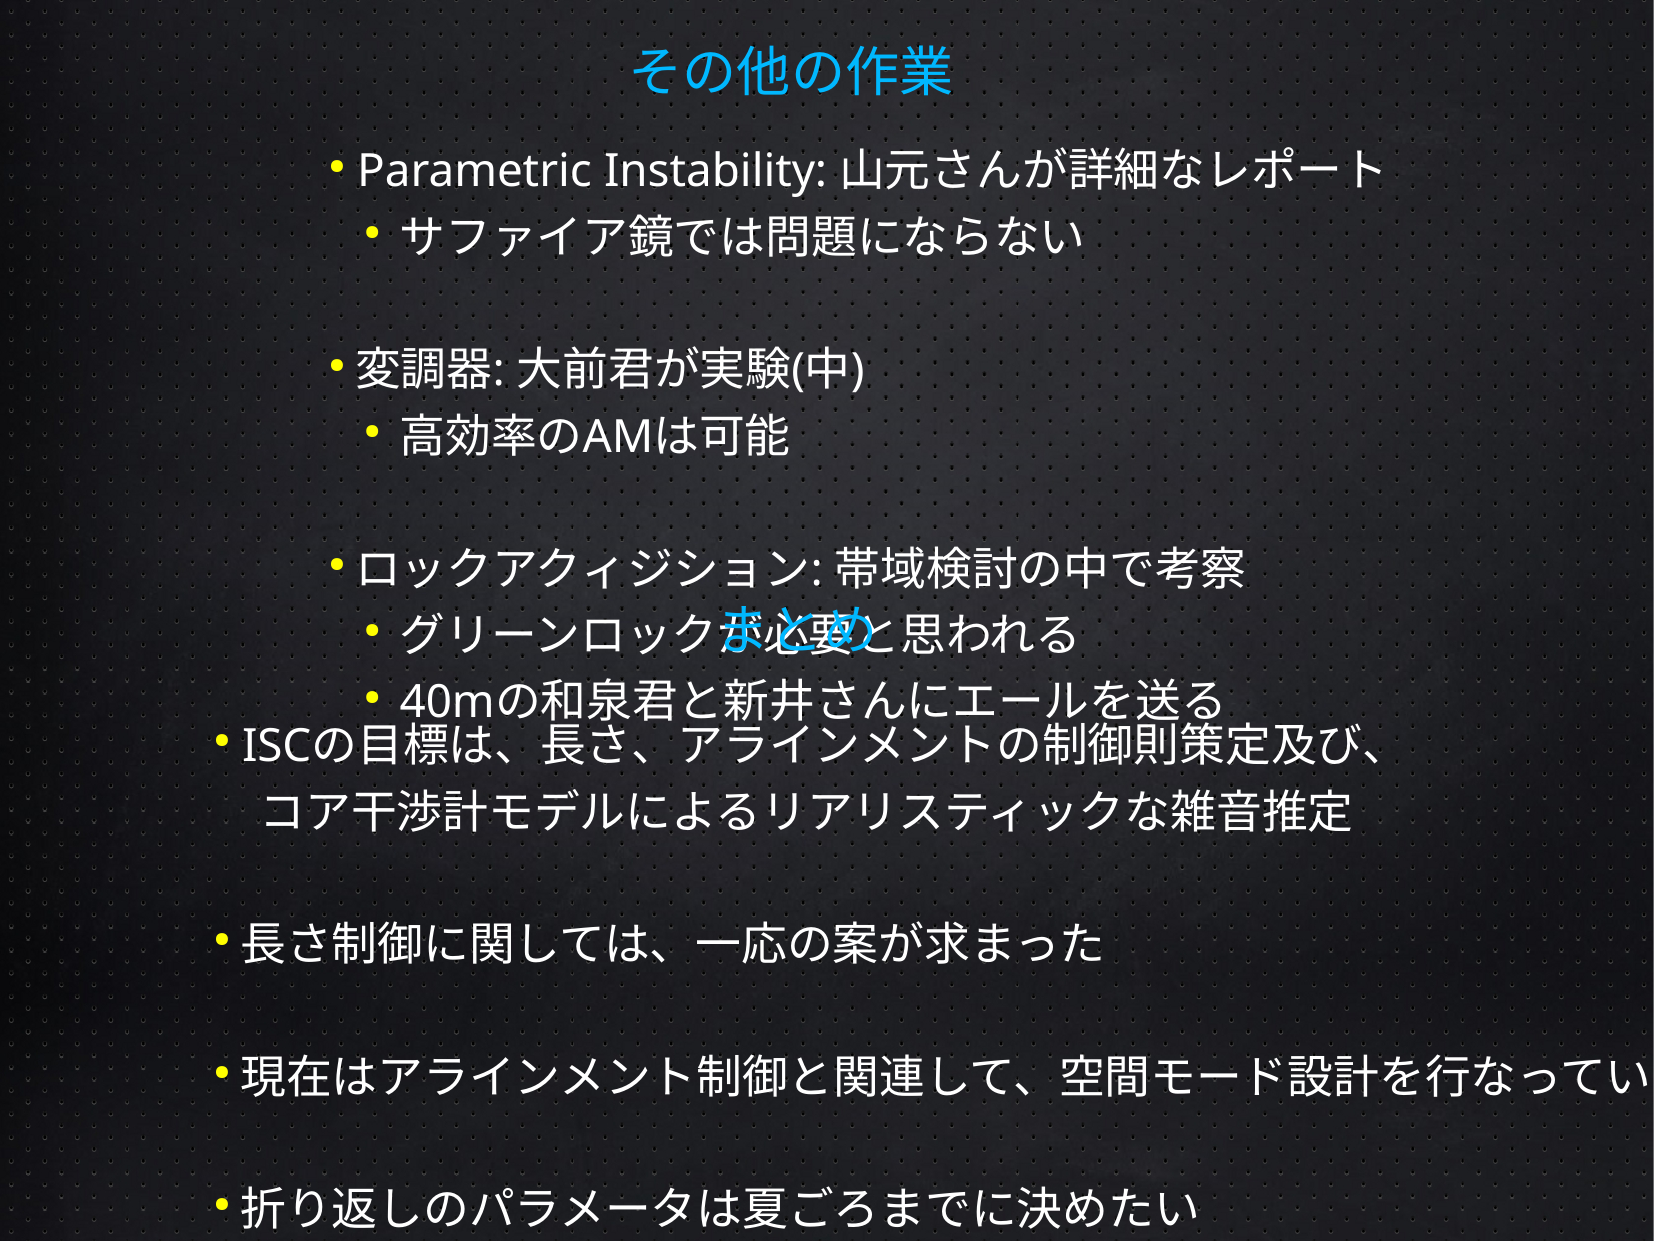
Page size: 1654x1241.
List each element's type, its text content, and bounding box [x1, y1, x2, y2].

title その他の作業 [47, 26, 1536, 110]
title まとめ [52, 584, 1541, 667]
text_box ISCの目標は、長さ、アラインメントの制御則策定及び、 コア干渉計モデルによるリアリスティックな雑音推定 長さ制御に関しては、一応の案が求まった 現在はアラインメント制御と関連して、空間モード設計を行なっている 折り返しのパラメータは夏ごろまでに決めたい [199, 701, 1566, 1083]
picture [0, 0, 1654, 1241]
text_box Parametric Instability: 山元さんが詳細なレポート サファイア鏡では問題にならない 変調器: 大前君が実験(中) 高効率のAMは可能 ロックアクィジション: 帯域検討の中で考察 グリーンロックが必要と思われる 40mの和泉君と新井さんにエールを送る [314, 126, 1309, 554]
